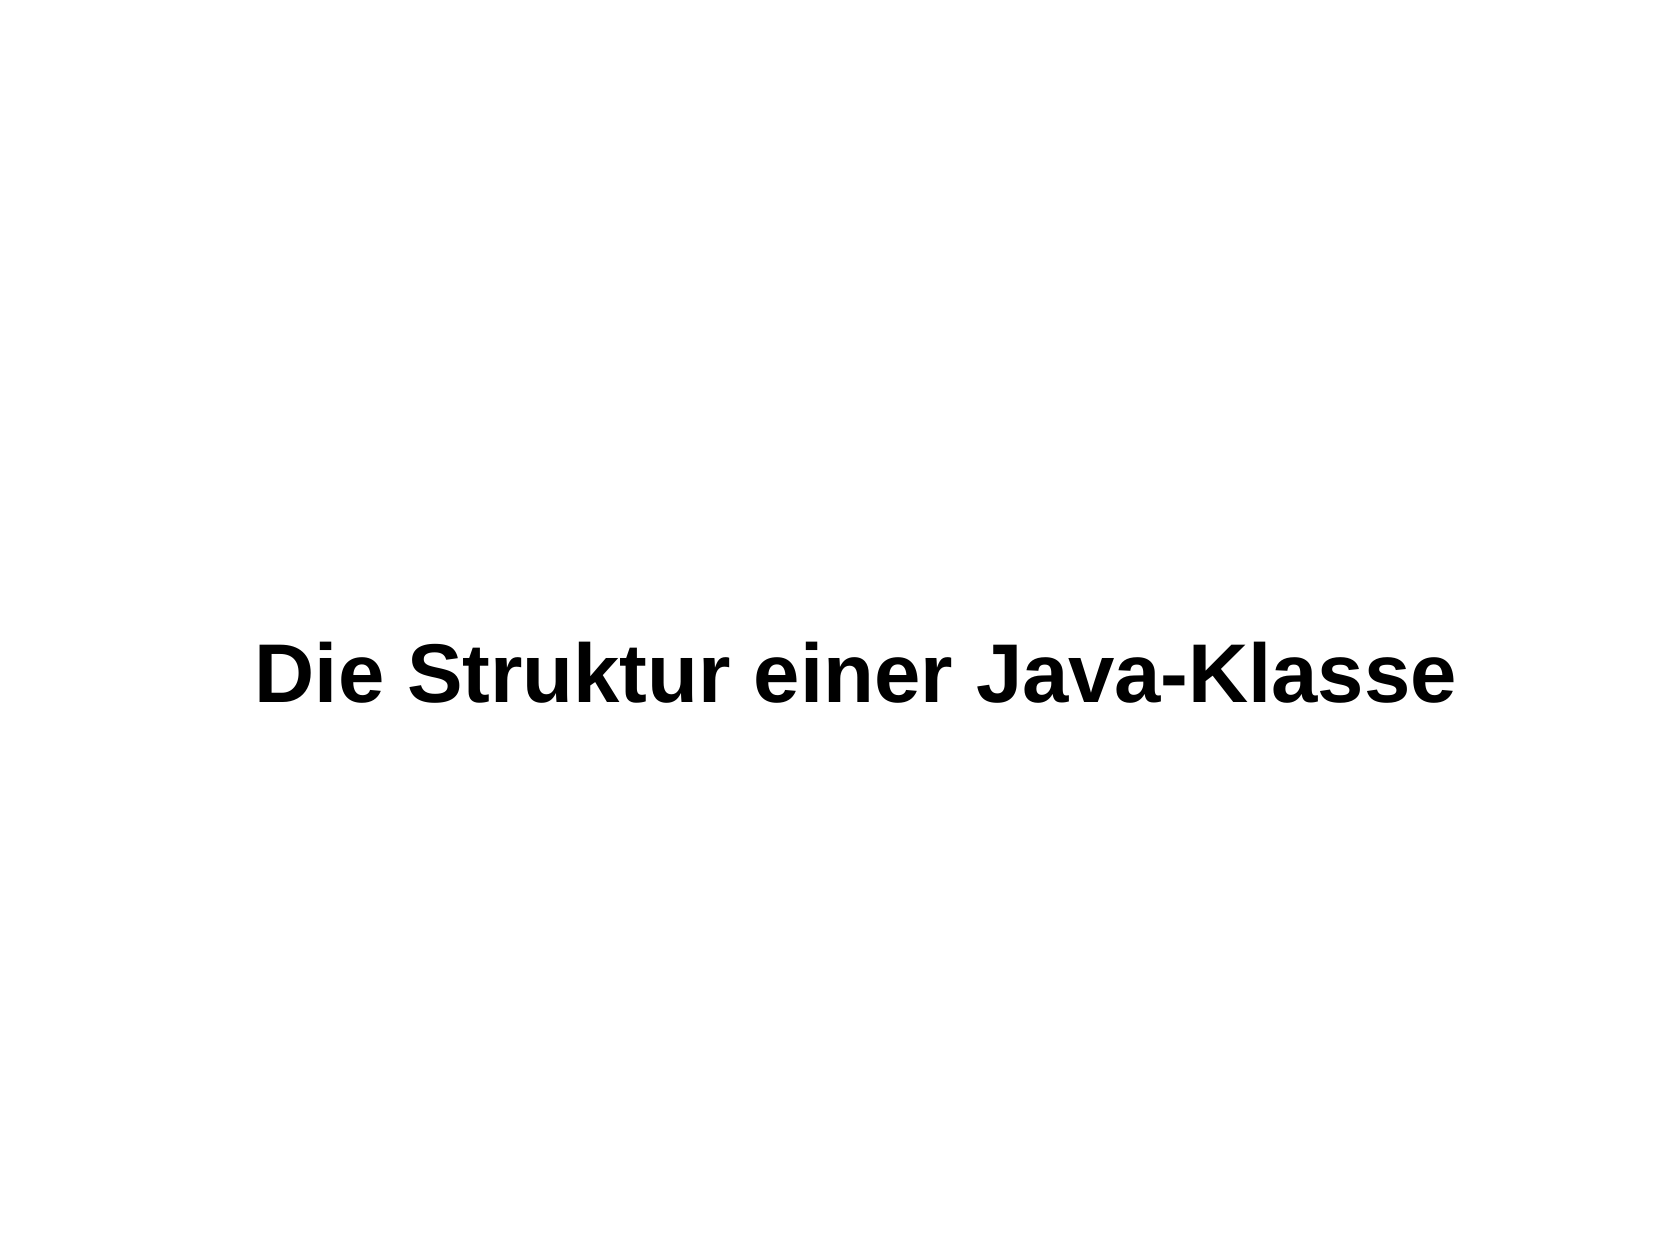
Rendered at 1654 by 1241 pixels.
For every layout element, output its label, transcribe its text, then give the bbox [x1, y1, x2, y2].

text_box Die Struktur einer Java-Klasse [118, 620, 1595, 728]
